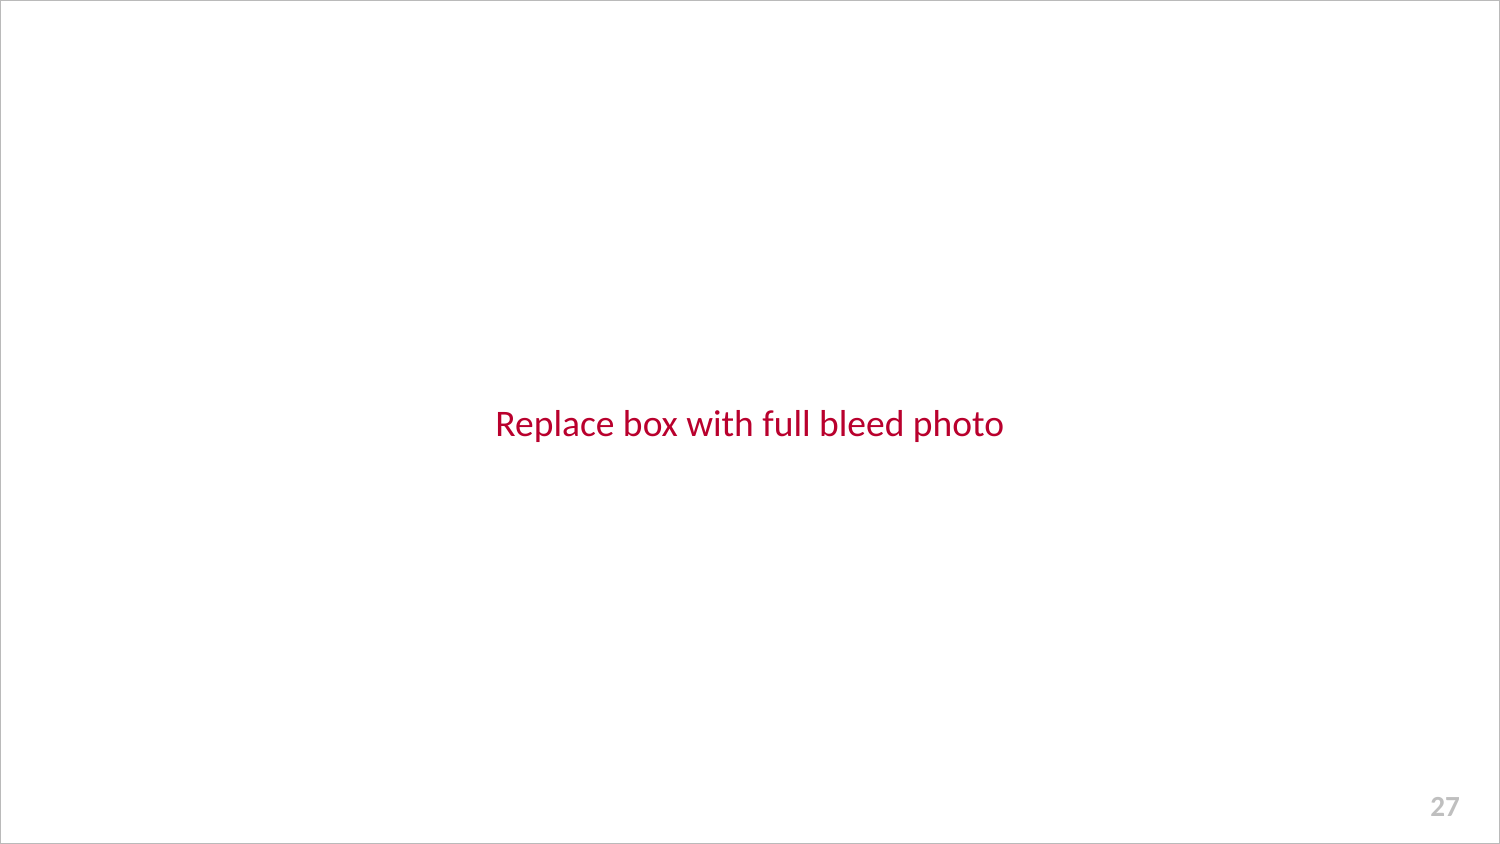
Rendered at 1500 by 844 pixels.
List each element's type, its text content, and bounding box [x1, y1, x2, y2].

text_box Replace box with full bleed photo [0, 0, 1500, 844]
